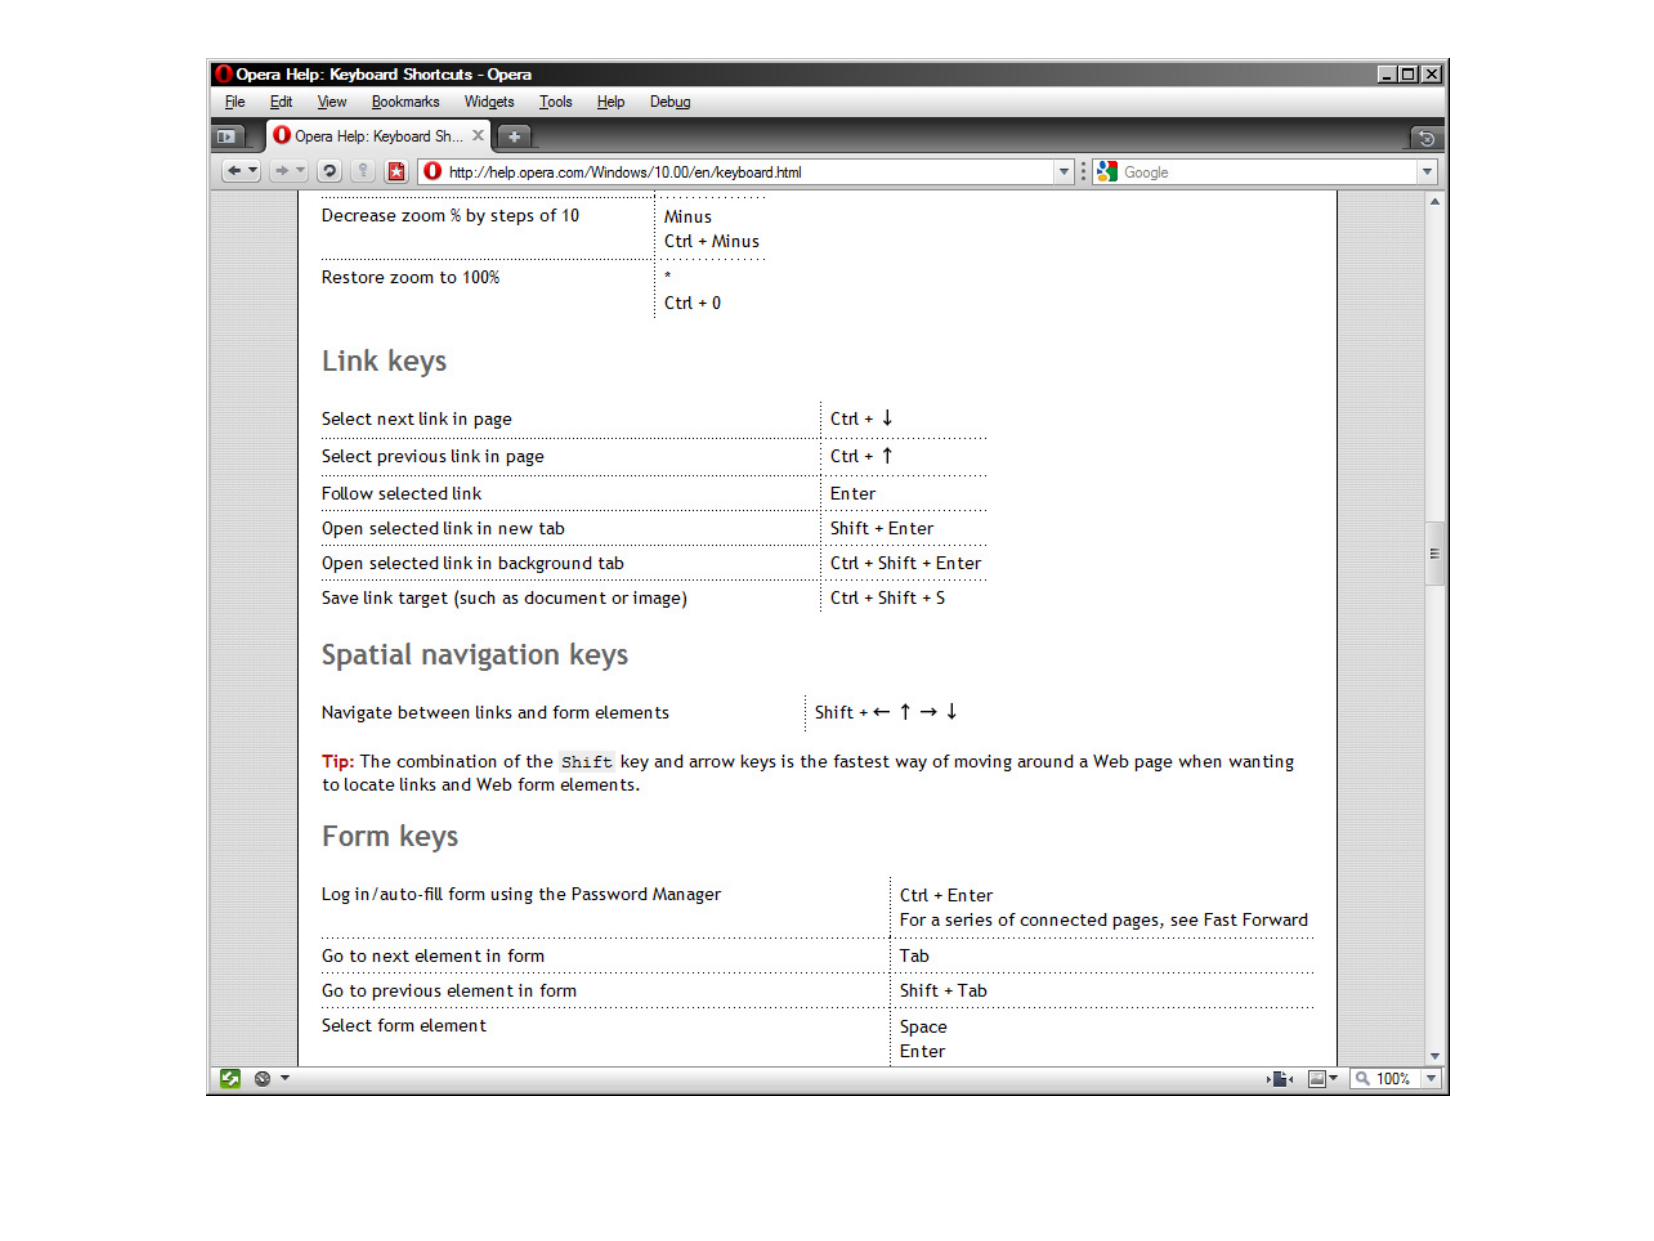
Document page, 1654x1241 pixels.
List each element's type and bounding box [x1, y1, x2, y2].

picture [206, 58, 1450, 1096]
